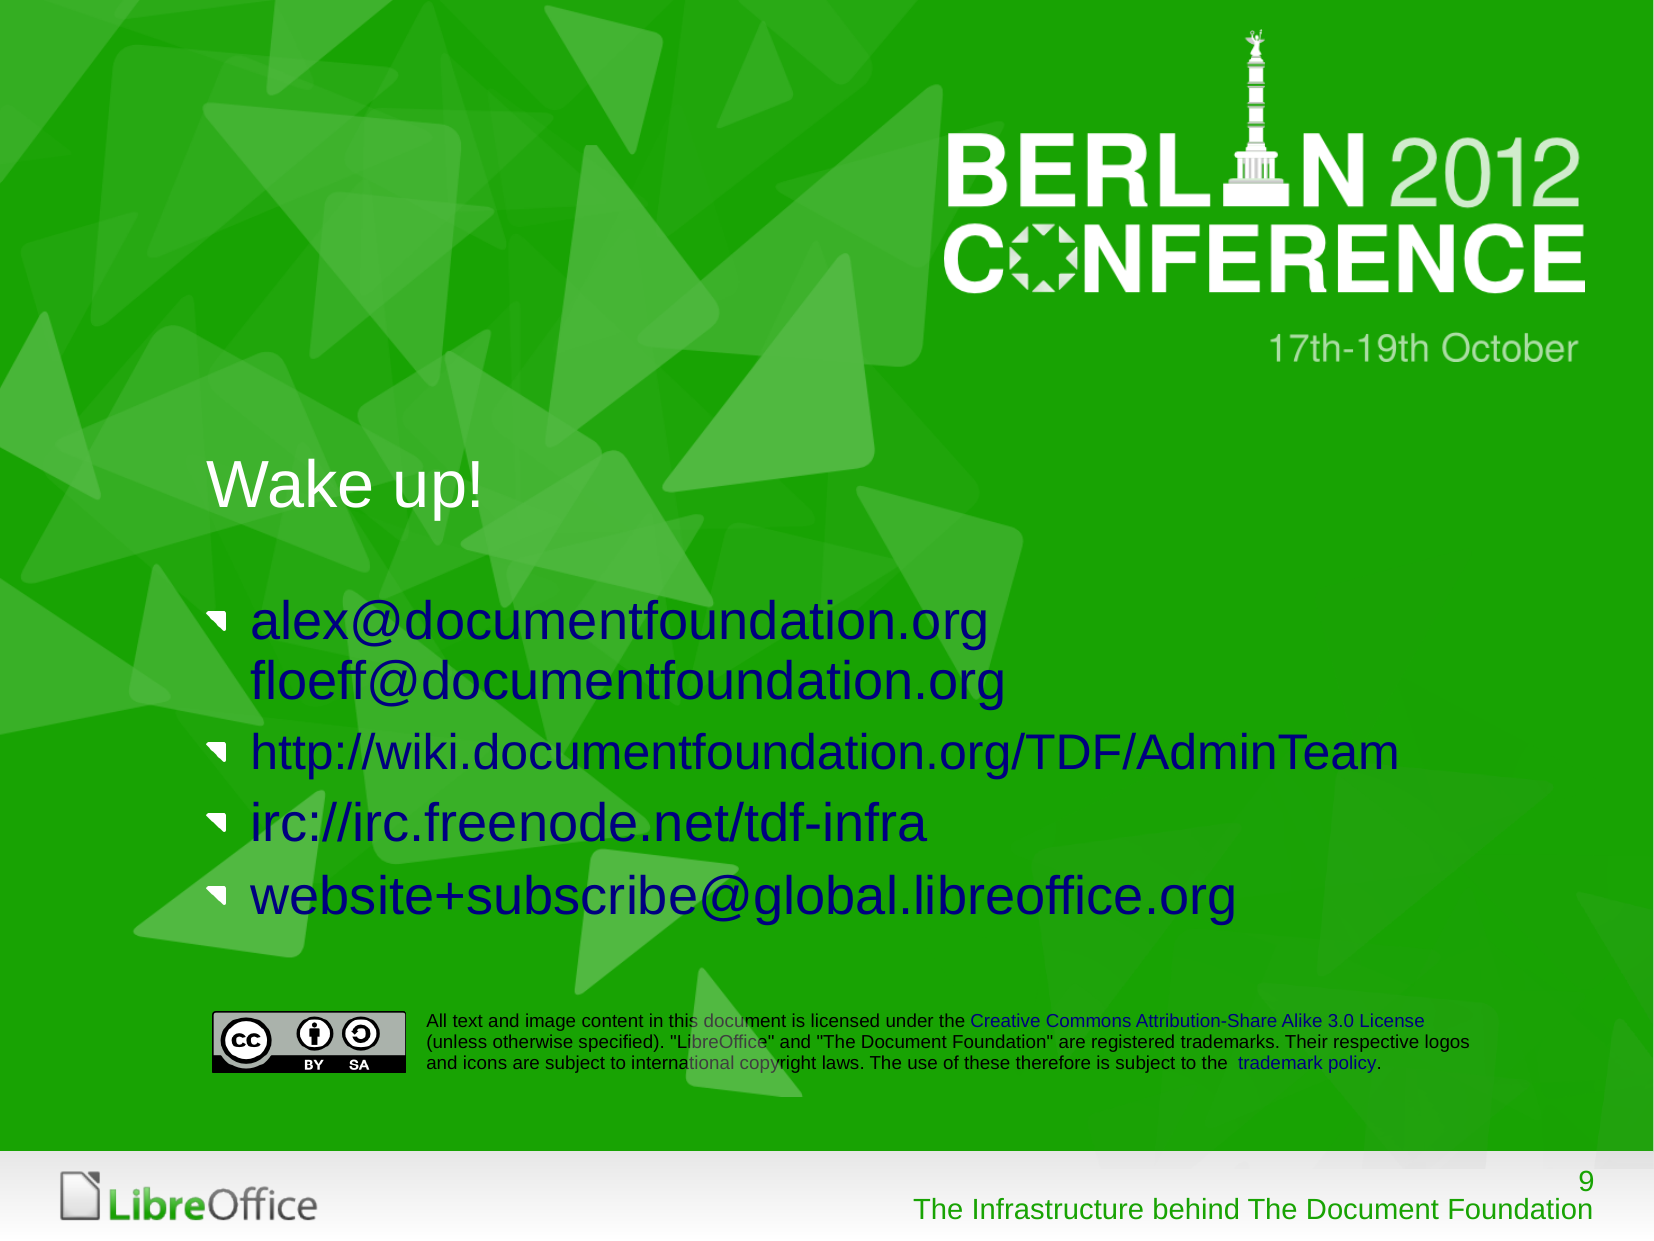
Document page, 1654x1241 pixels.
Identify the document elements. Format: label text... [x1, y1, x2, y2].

list alex@documentfoundation.org floeff@documentfoundation.org http://wiki.documentfoundation.org/TDF/AdminTeam irc://irc.freenode.net/tdf-infra website+subscribe@global.libreoffice.org [206, 590, 1477, 945]
picture [41, 1152, 337, 1240]
picture [0, 0, 1654, 1169]
title Wake up! [206, 395, 1477, 573]
